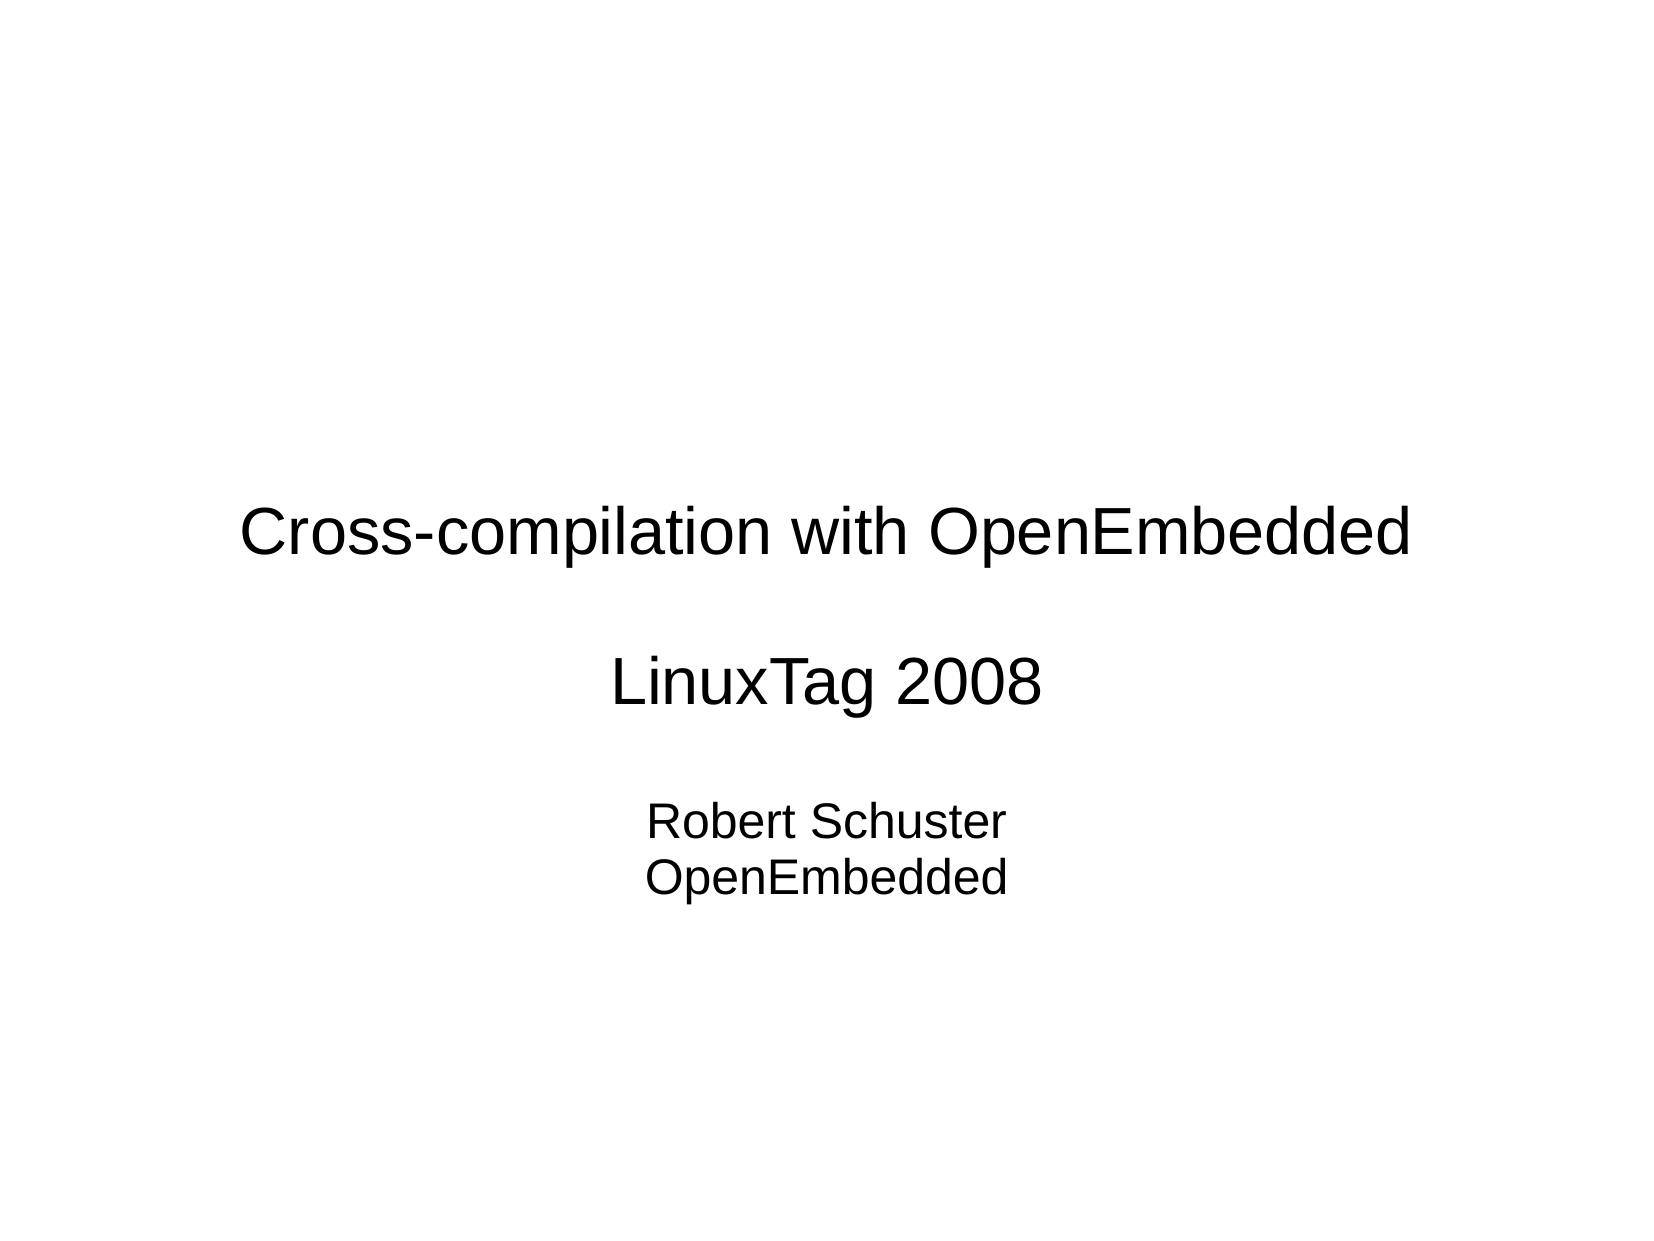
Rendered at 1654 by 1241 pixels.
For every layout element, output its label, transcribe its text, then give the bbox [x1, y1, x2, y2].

subtitle Cross-compilation with OpenEmbedded LinuxTag 2008 Robert Schuster OpenEmbedded [82, 297, 1571, 1102]
